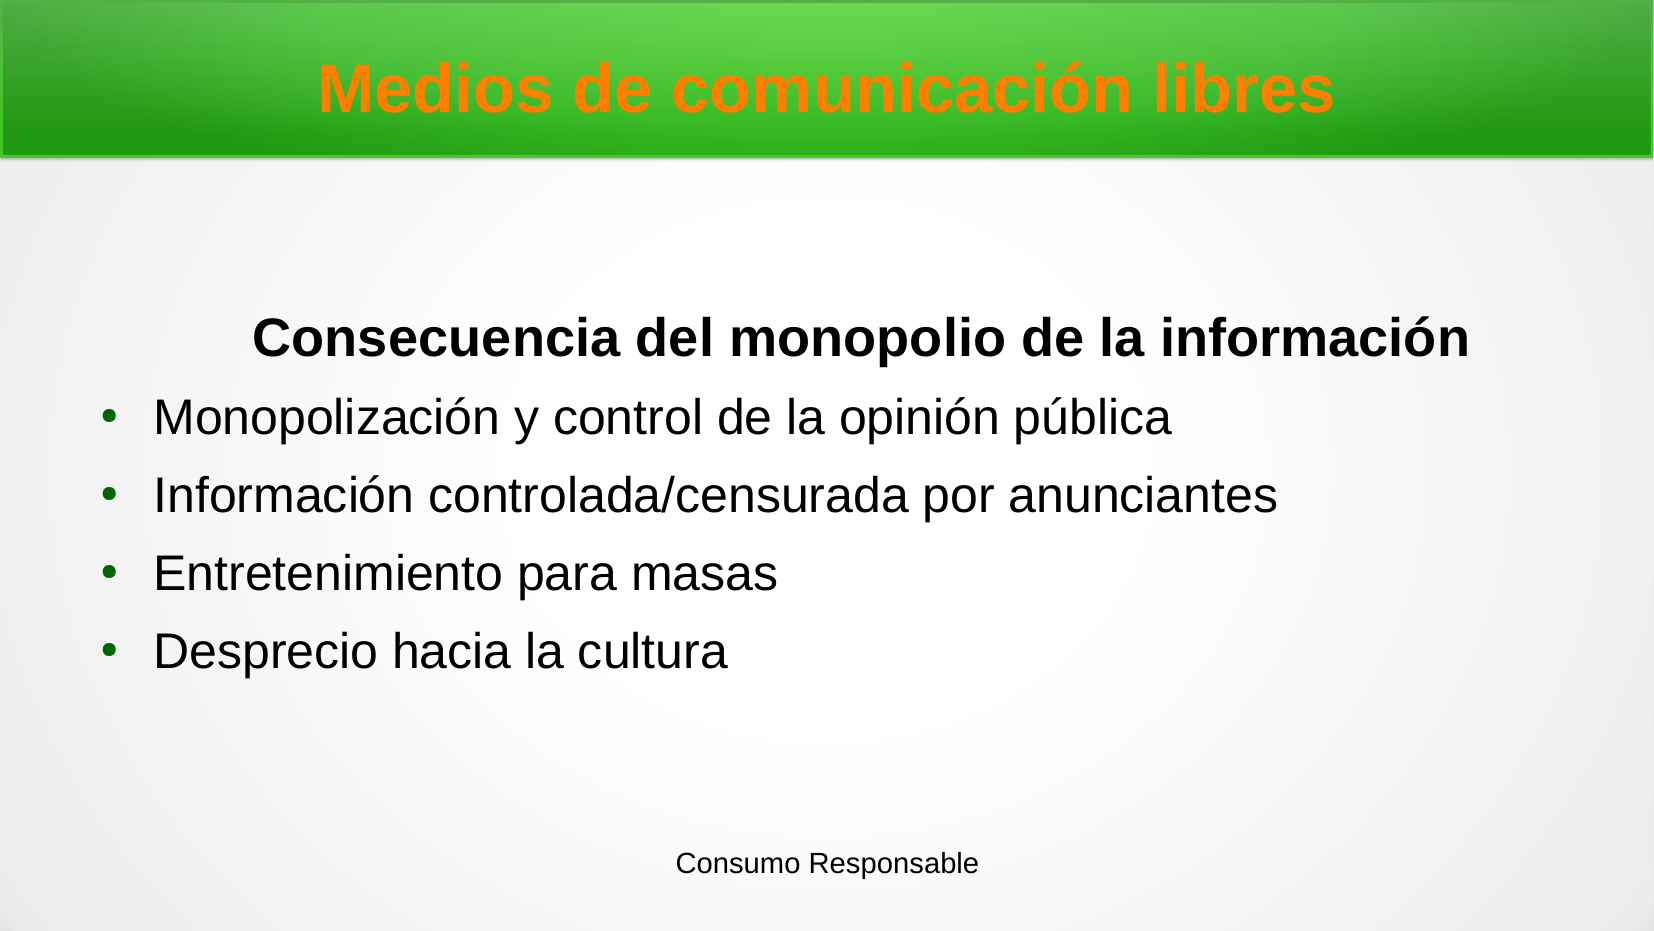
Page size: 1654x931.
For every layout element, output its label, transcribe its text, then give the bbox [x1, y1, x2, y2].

list Consecuencia del monopolio de la información Monopolización y control de la opinión pública Información controlada/censurada por anunciantes Entretenimiento para masas Desprecio hacia la cultura [82, 224, 1571, 764]
title Medios de comunicación libres [82, 35, 1571, 142]
